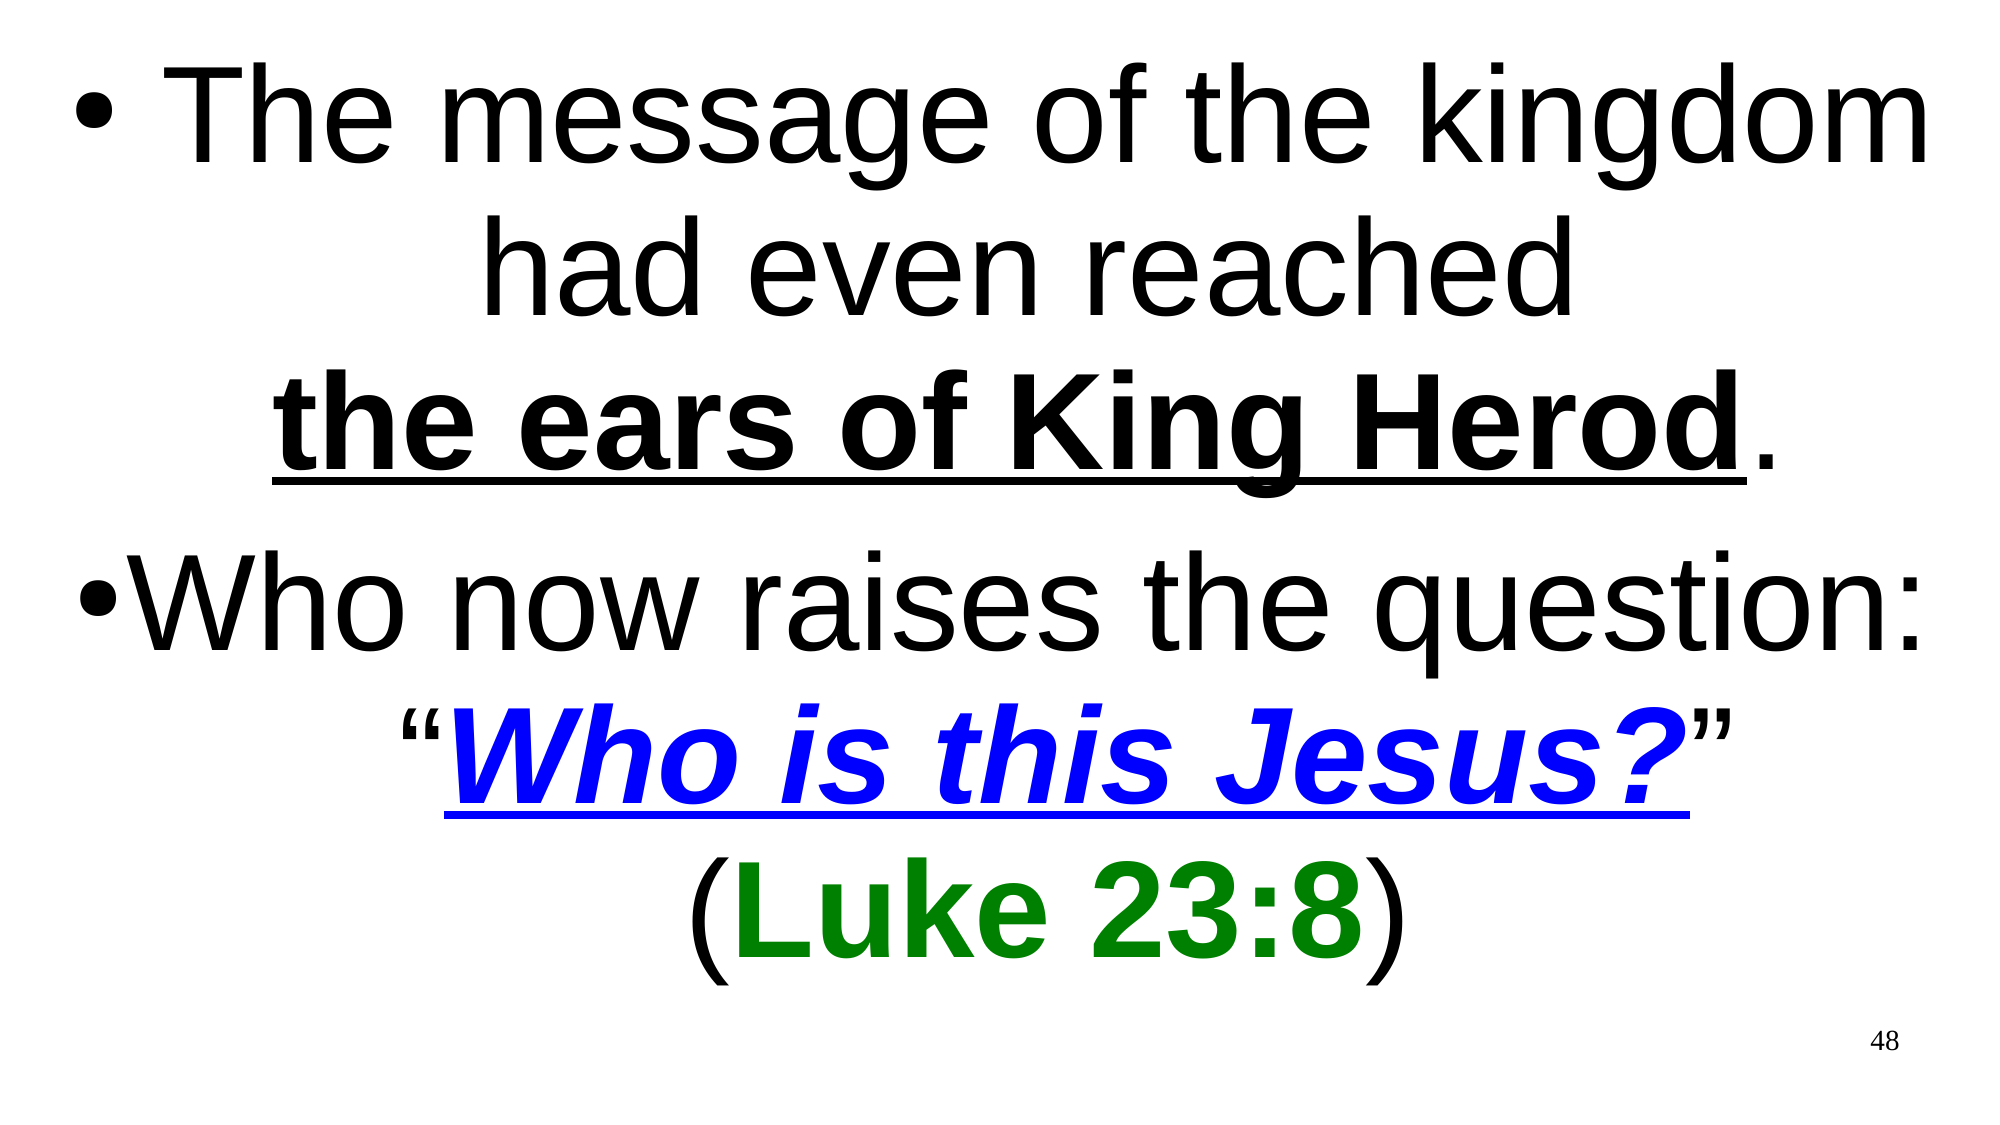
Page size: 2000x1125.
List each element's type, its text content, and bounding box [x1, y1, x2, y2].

list The message of the kingdom had even reached the ears of King Herod. Who now raises the question: “Who is this Jesus?” (Luke 23:8) [37, 37, 1988, 1088]
